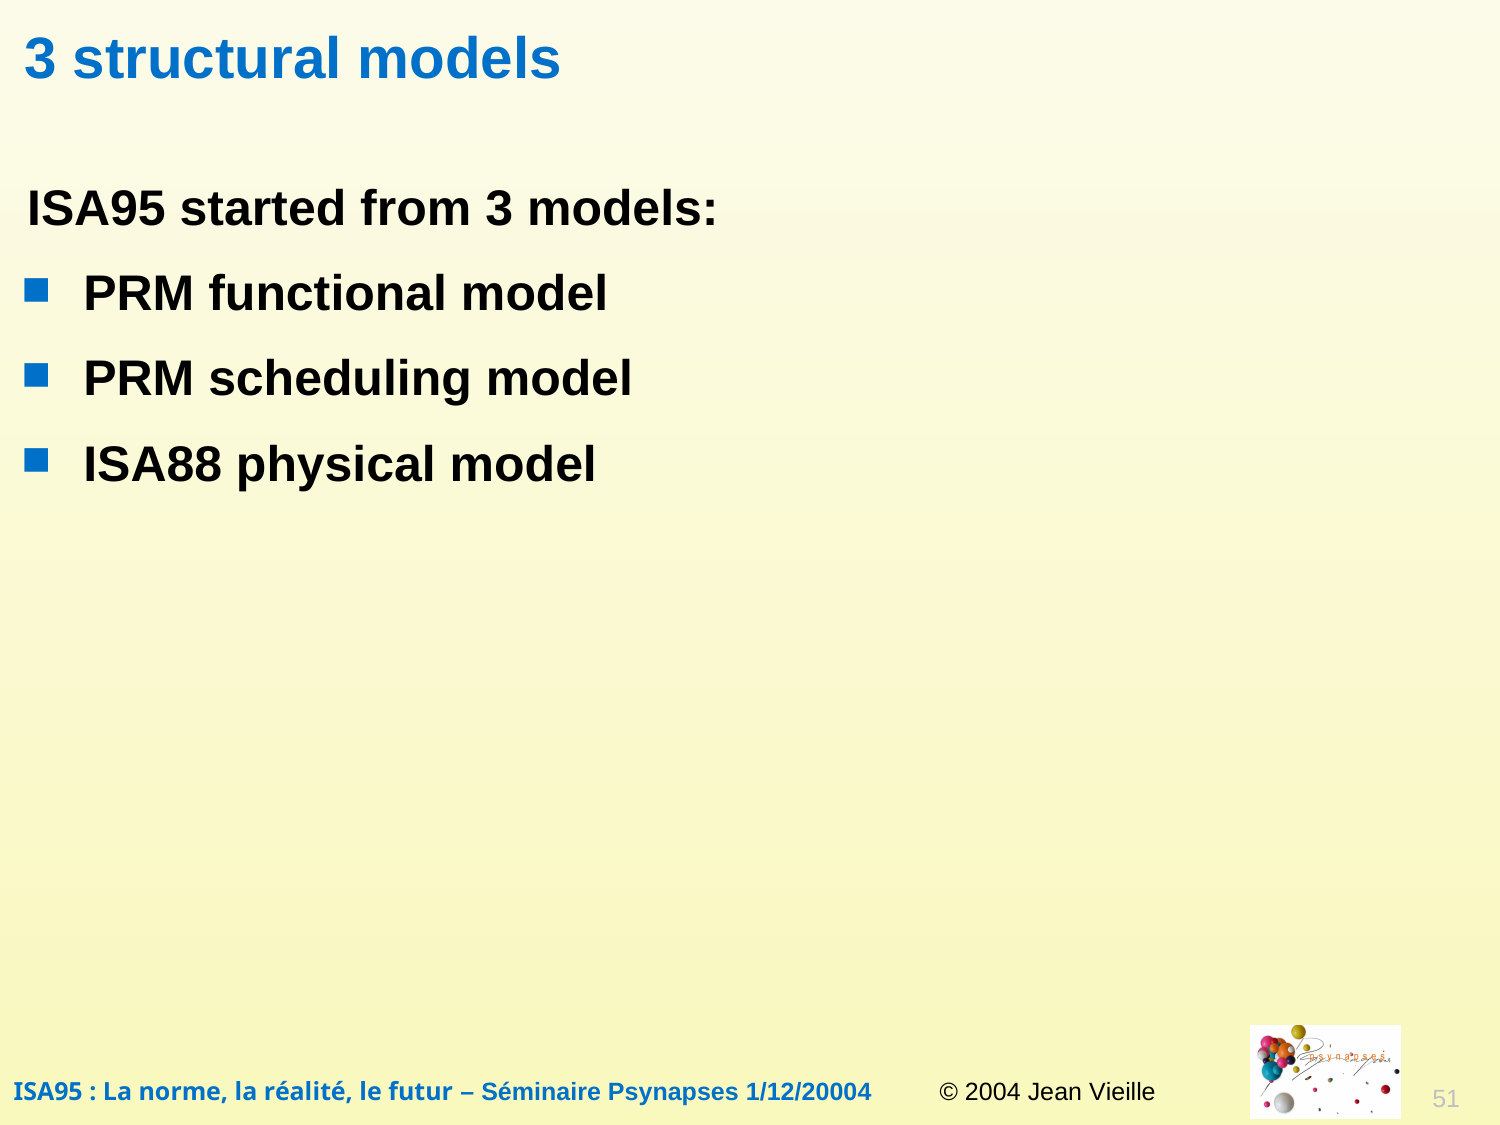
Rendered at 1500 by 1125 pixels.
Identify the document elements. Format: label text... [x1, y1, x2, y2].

list ISA95 started from 3 models: PRM functional model PRM scheduling model ISA88 physical model [12, 174, 1476, 1026]
picture [1250, 1026, 1401, 1119]
title 3 structural models [9, 12, 1476, 151]
